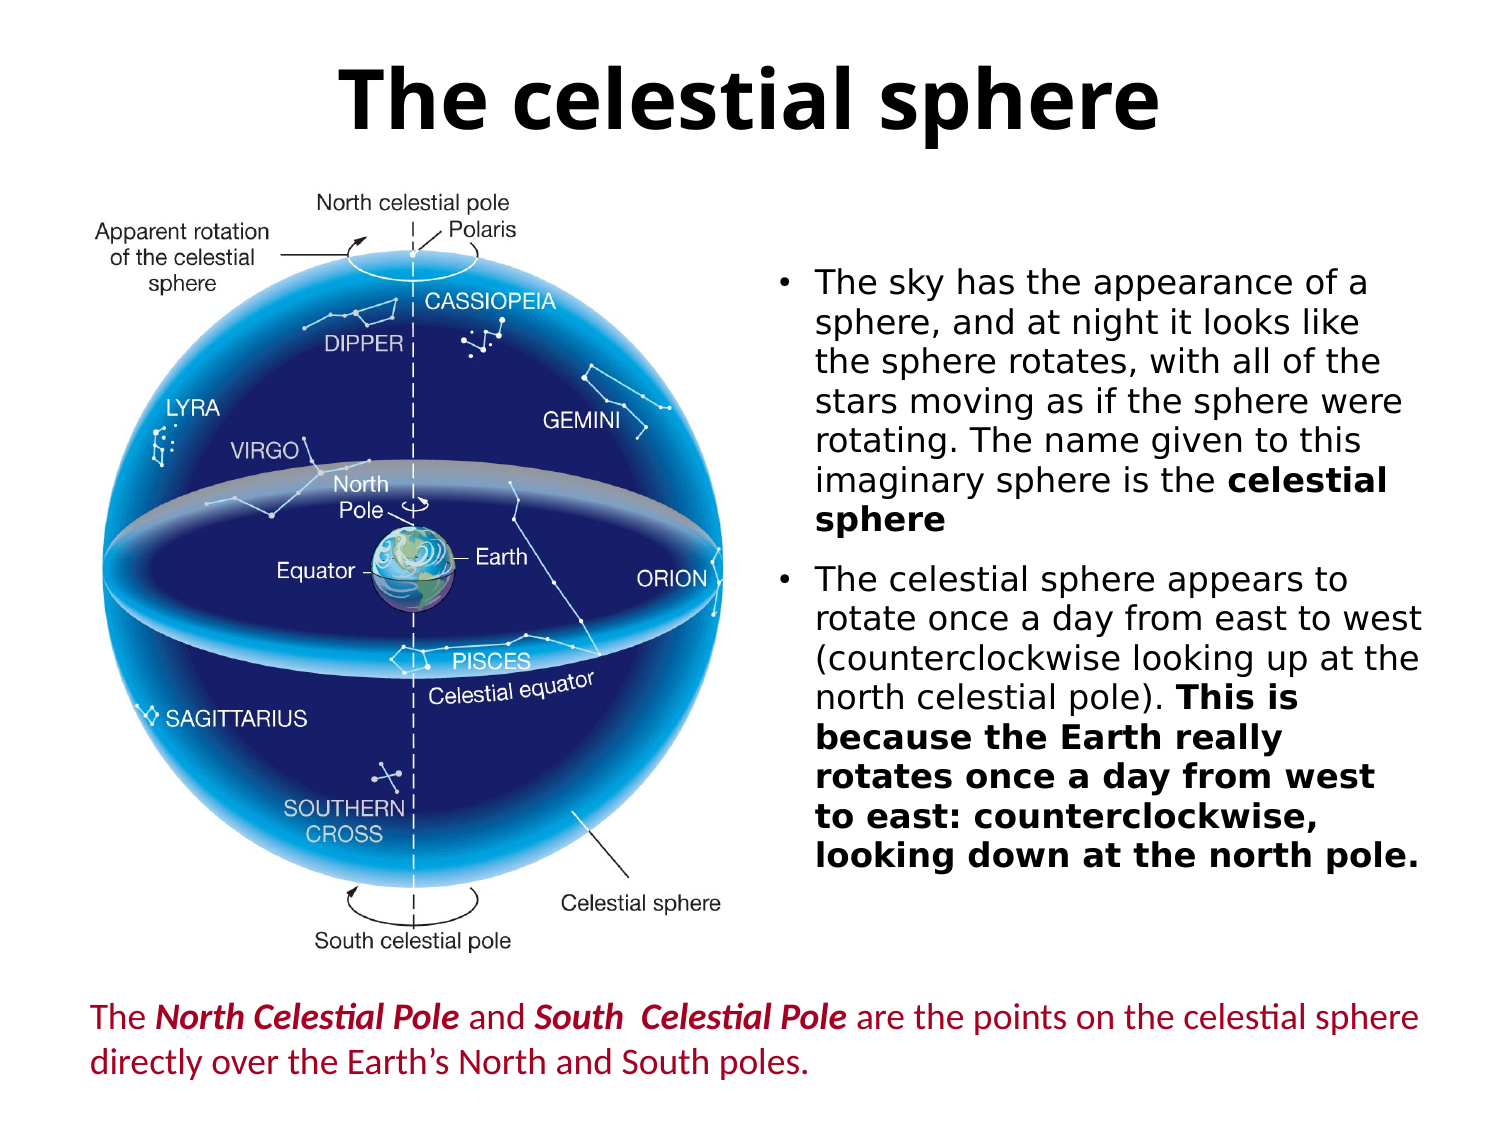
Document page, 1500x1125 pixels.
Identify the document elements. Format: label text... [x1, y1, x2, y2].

title The celestial sphere [75, 48, 1425, 146]
list The sky has the appearance of a sphere, and at night it looks like the sphere rotates, with all of the stars moving as if the sphere were rotating. The name given to this imaginary sphere is the celestial sphere The celestial sphere appears to rotate once a day from east to west (counterclockwise looking up at the north celestial pole). This is because the Earth really rotates once a day from west to east: counterclockwise, looking down at the north pole. [766, 263, 1426, 916]
text_box The North Celestial Pole and South Celestial Pole are the points on the celestial sphere directly over the Earth’s North and South poles. [74, 985, 1463, 1125]
picture [90, 188, 730, 955]
